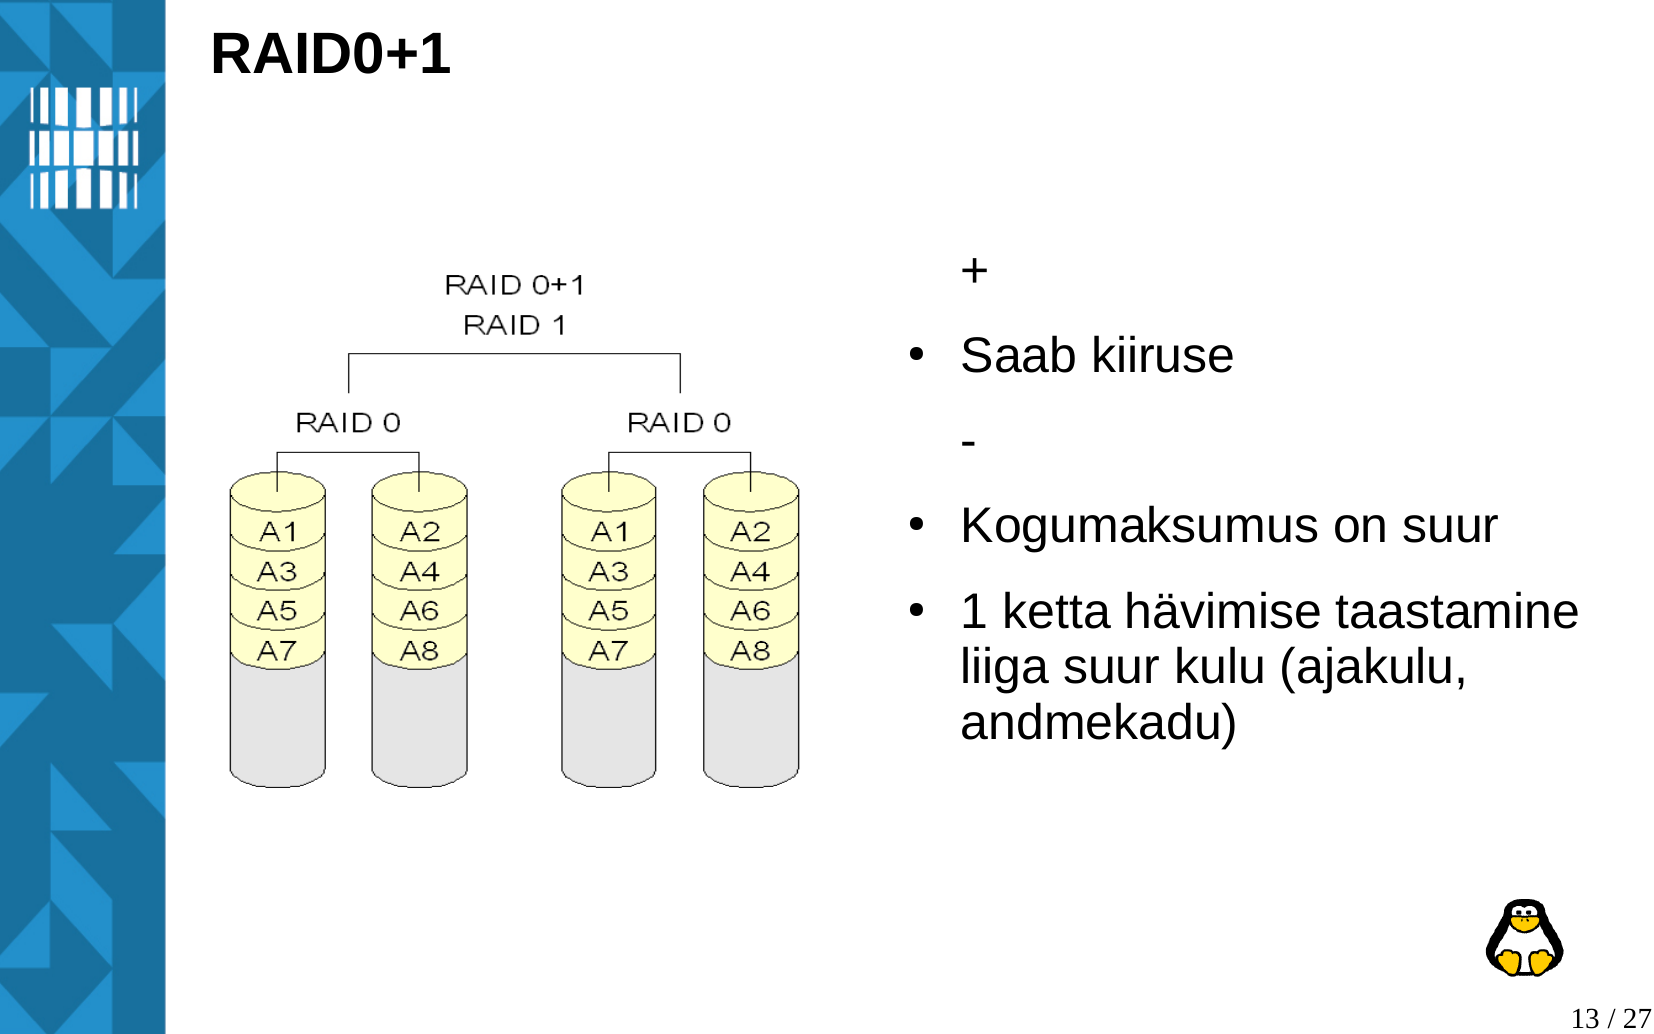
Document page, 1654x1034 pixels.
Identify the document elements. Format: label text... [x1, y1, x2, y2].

list + Saab kiiruse - Kogumaksumus on suur 1 ketta hävimise taastamine liiga suur kulu (ajakulu, andmekadu) [889, 241, 1610, 842]
picture [1458, 875, 1589, 985]
title RAID0+1 [210, 11, 1613, 95]
picture [183, 236, 845, 827]
